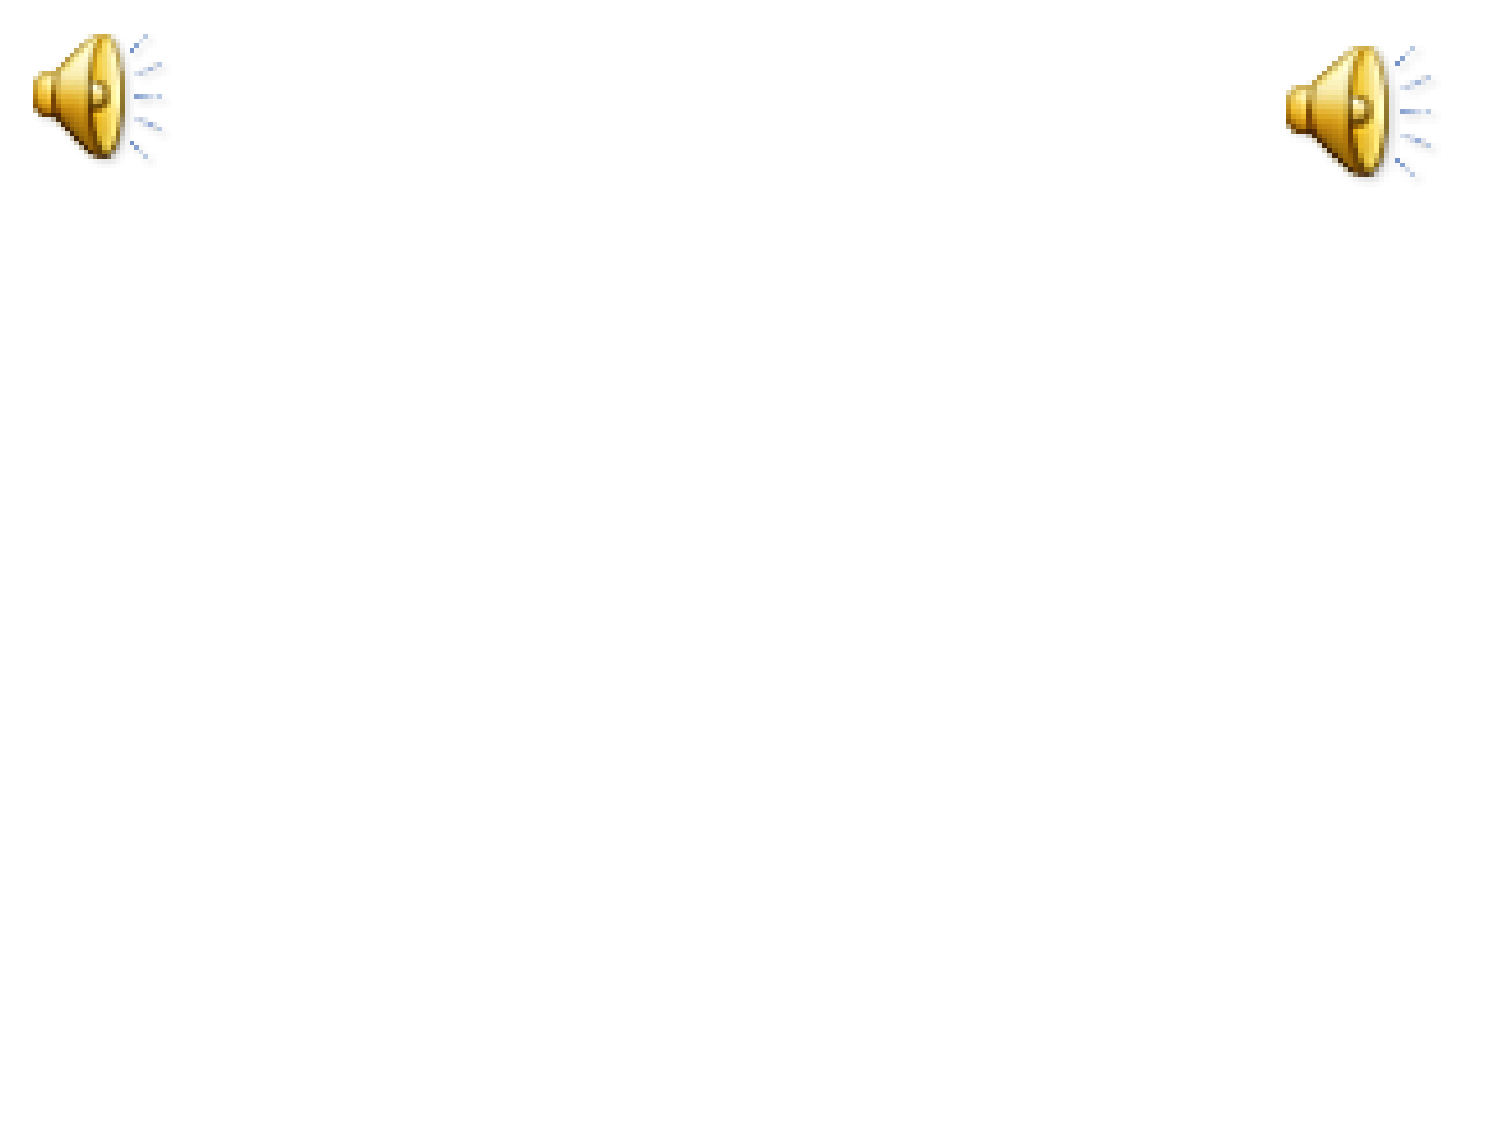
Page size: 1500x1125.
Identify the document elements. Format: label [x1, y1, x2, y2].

picture [29, 30, 176, 178]
picture [1281, 42, 1447, 197]
